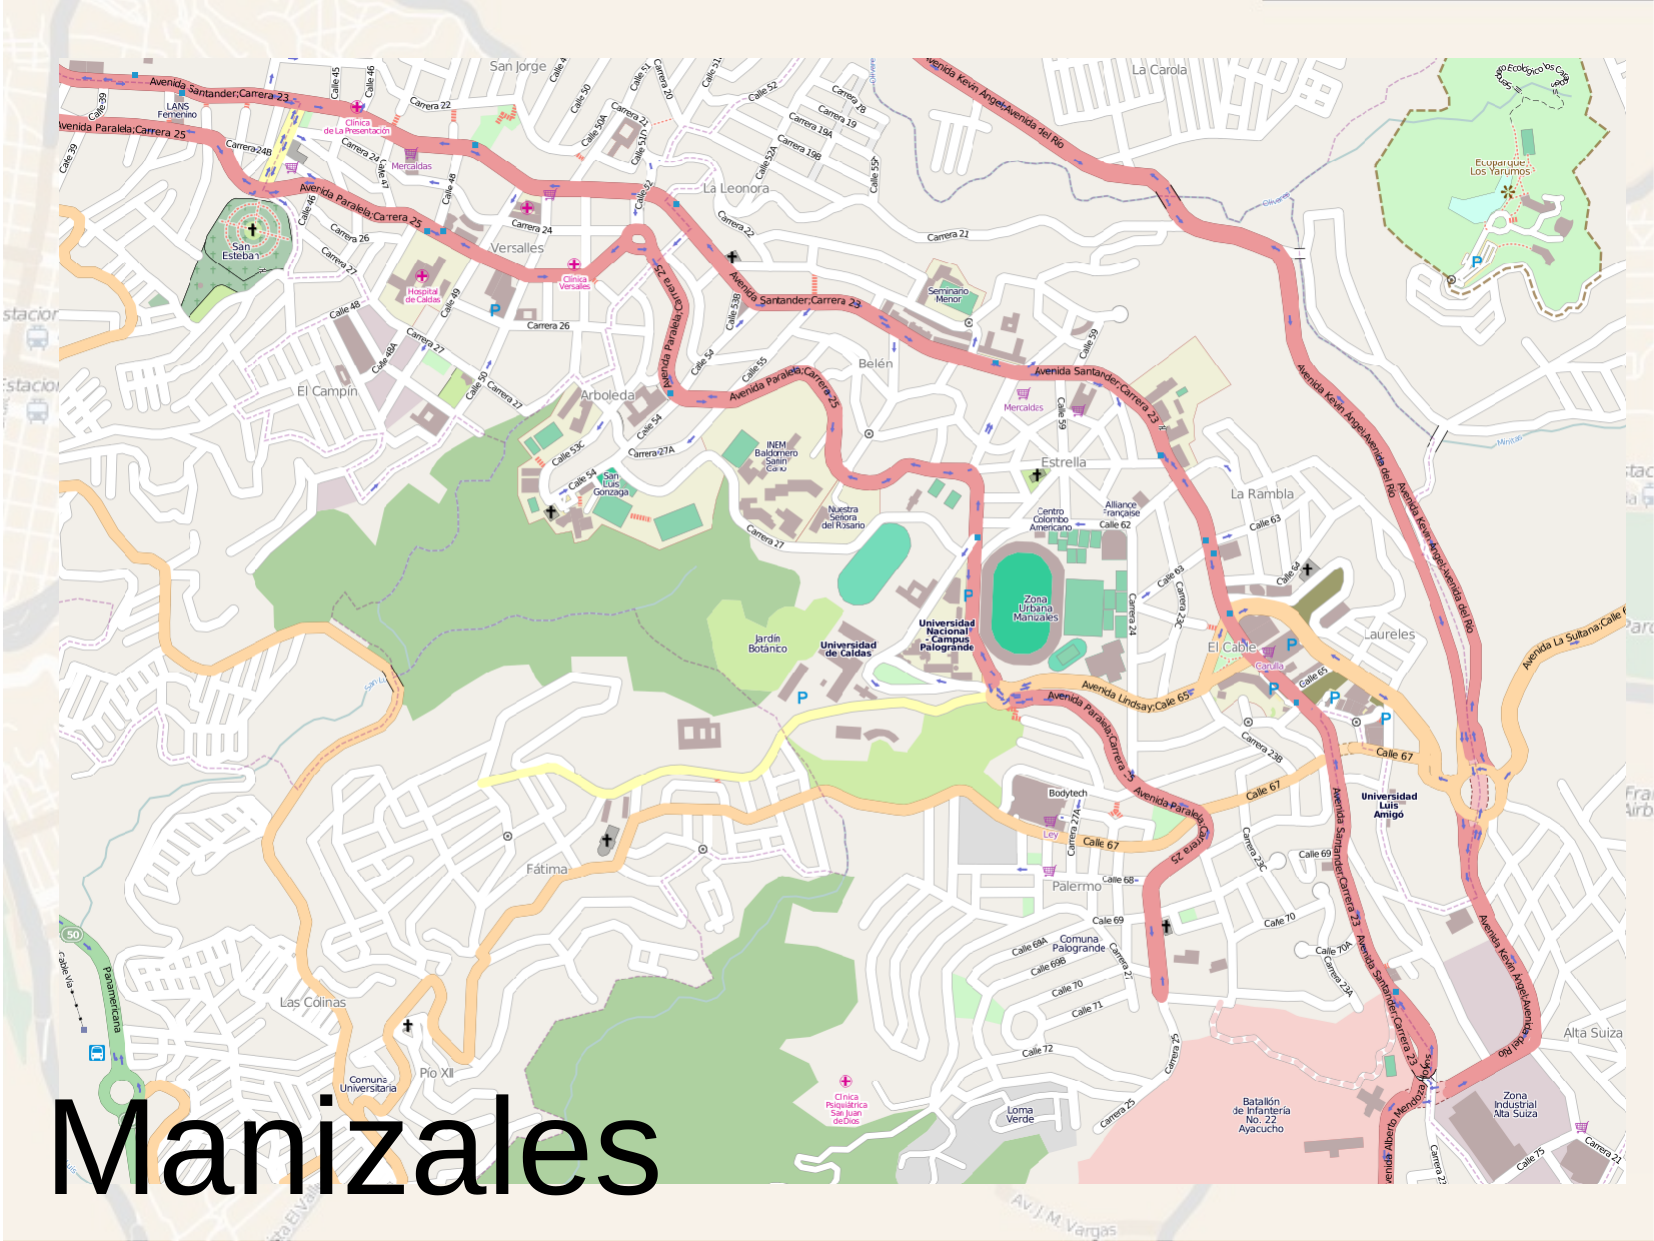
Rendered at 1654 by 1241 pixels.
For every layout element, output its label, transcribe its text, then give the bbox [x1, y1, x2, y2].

text_box Manizales [29, 1063, 679, 1232]
picture [59, 58, 1626, 1185]
